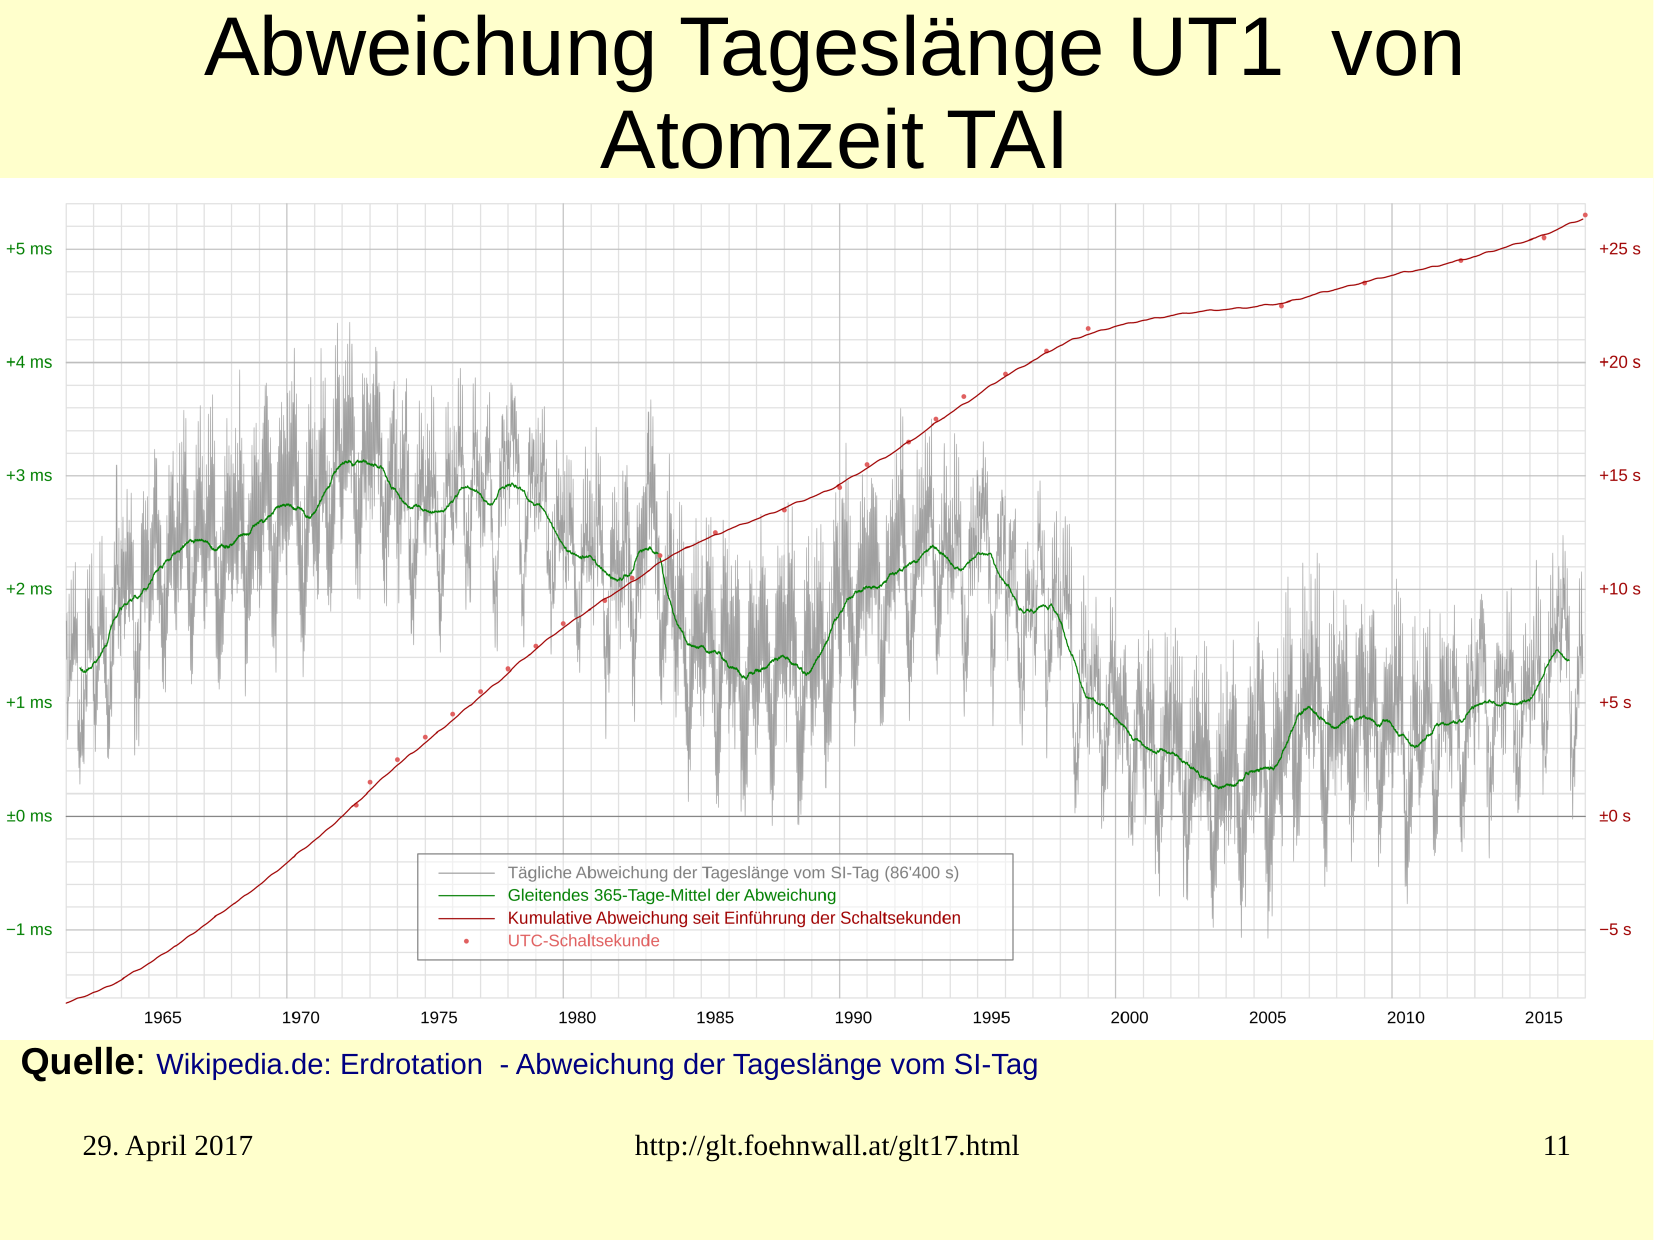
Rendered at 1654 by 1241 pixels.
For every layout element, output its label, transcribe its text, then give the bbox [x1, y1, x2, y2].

picture [0, 178, 1653, 1040]
title Abweichung Tageslänge UT1 von Atomzeit TAI [91, 0, 1580, 178]
text_box Quelle: Wikipedia.de: Erdrotation - Abweichung der Tageslänge vom SI-Tag [5, 1040, 1571, 1105]
